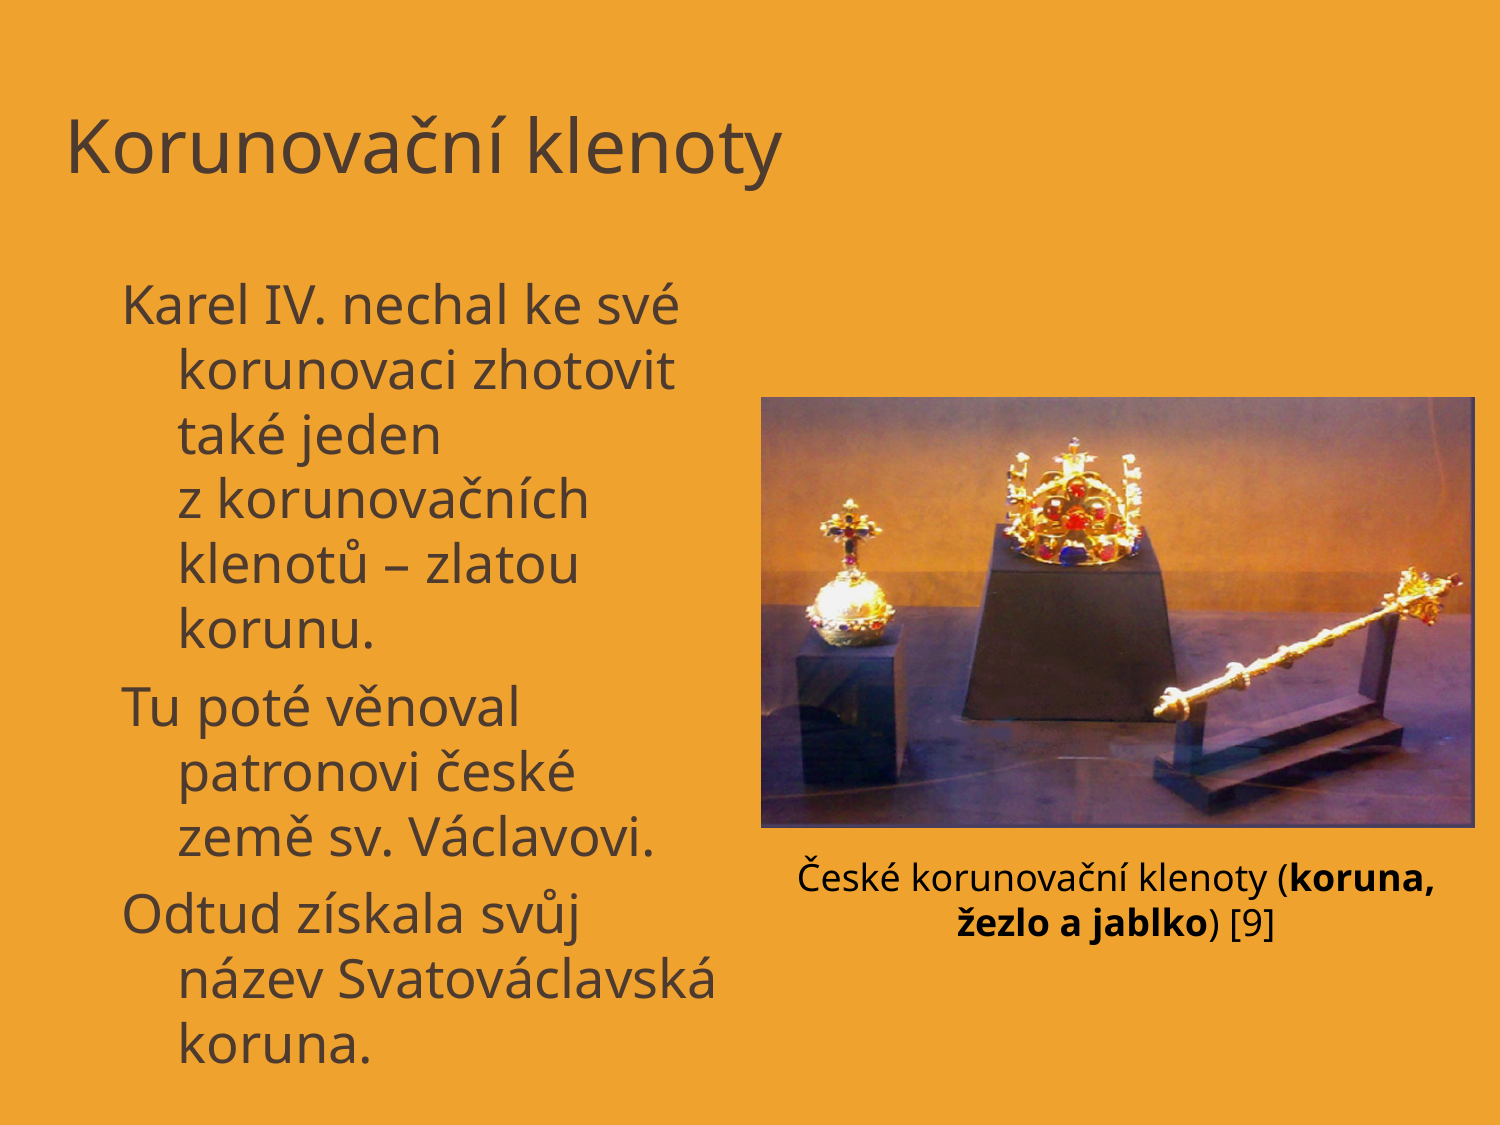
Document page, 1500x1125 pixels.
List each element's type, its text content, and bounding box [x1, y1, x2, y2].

list Karel IV. nechal ke své korunovaci zhotovit také jeden z korunovačních klenotů – zlatou korunu. Tu poté věnoval patronovi české země sv. Václavovi. Odtud získala svůj název Svatováclavská koruna. [50, 262, 738, 1038]
title Korunovační klenoty [49, 75, 1475, 214]
picture [761, 397, 1475, 828]
text_box České korunovační klenoty (koruna, žezlo a jablko) [9] [761, 846, 1471, 953]
